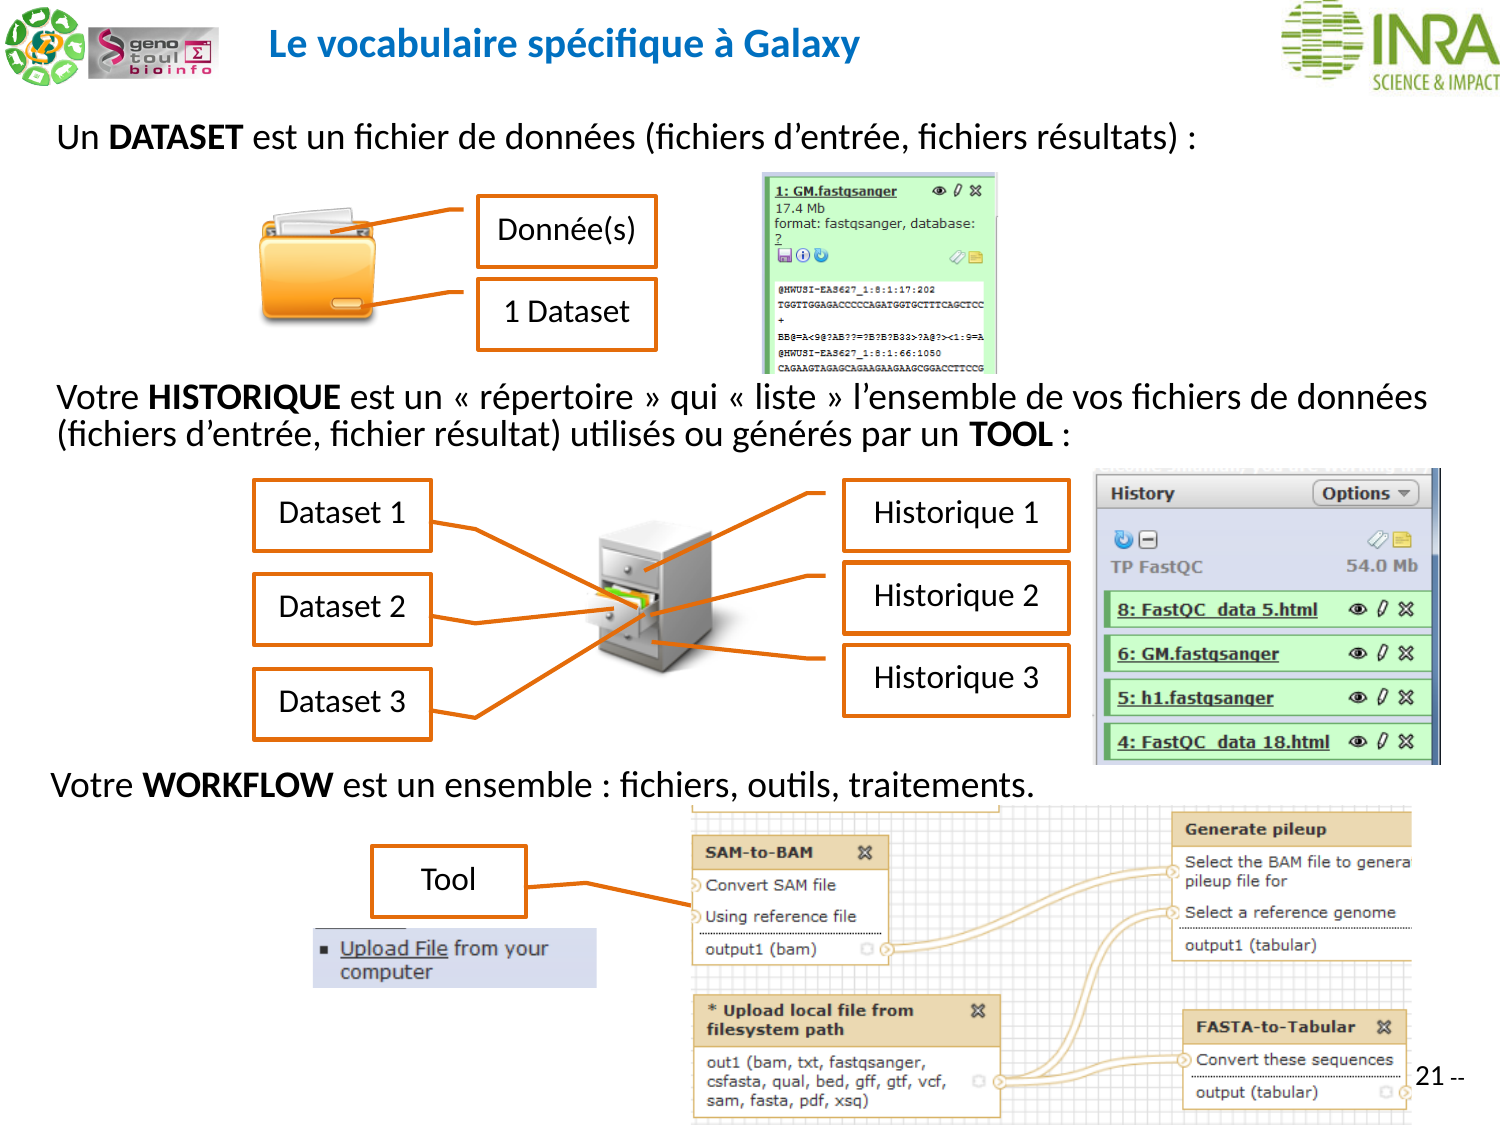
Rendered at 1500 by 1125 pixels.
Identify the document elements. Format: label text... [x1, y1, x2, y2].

text_box Dataset 3 [254, 669, 431, 740]
picture [761, 172, 999, 374]
picture [1281, 0, 1500, 110]
text_box Dataset 1 [254, 480, 431, 551]
text_box Votre HISTORIQUE est un « répertoire » qui « liste » l’ensemble de vos fichiers de données (fichiers d’entrée, fichier résultat) utilisés ou générés par un TOOL : [41, 373, 1459, 481]
text_box Le vocabulaire spécifique à Galaxy [253, 19, 1270, 86]
picture [88, 27, 219, 79]
text_box Votre WORKFLOW est un ensemble : fichiers, outils, traitements. [35, 761, 1500, 823]
text_box Donnée(s) [478, 196, 656, 267]
picture [572, 503, 762, 693]
text_box Dataset 2 [254, 574, 431, 645]
text_box Un DATASET est un fichier de données (fichiers d’entrée, fichiers résultats) : [41, 113, 1394, 175]
text_box Historique 2 [844, 563, 1069, 633]
picture [253, 207, 384, 338]
picture [1092, 468, 1441, 765]
picture [690, 805, 1412, 1125]
text_box Tool [372, 846, 526, 917]
text_box Historique 3 [844, 645, 1069, 716]
picture [312, 928, 597, 988]
picture [5, 7, 85, 86]
text_box 1 Dataset [478, 279, 656, 350]
text_box Historique 1 [844, 480, 1069, 551]
